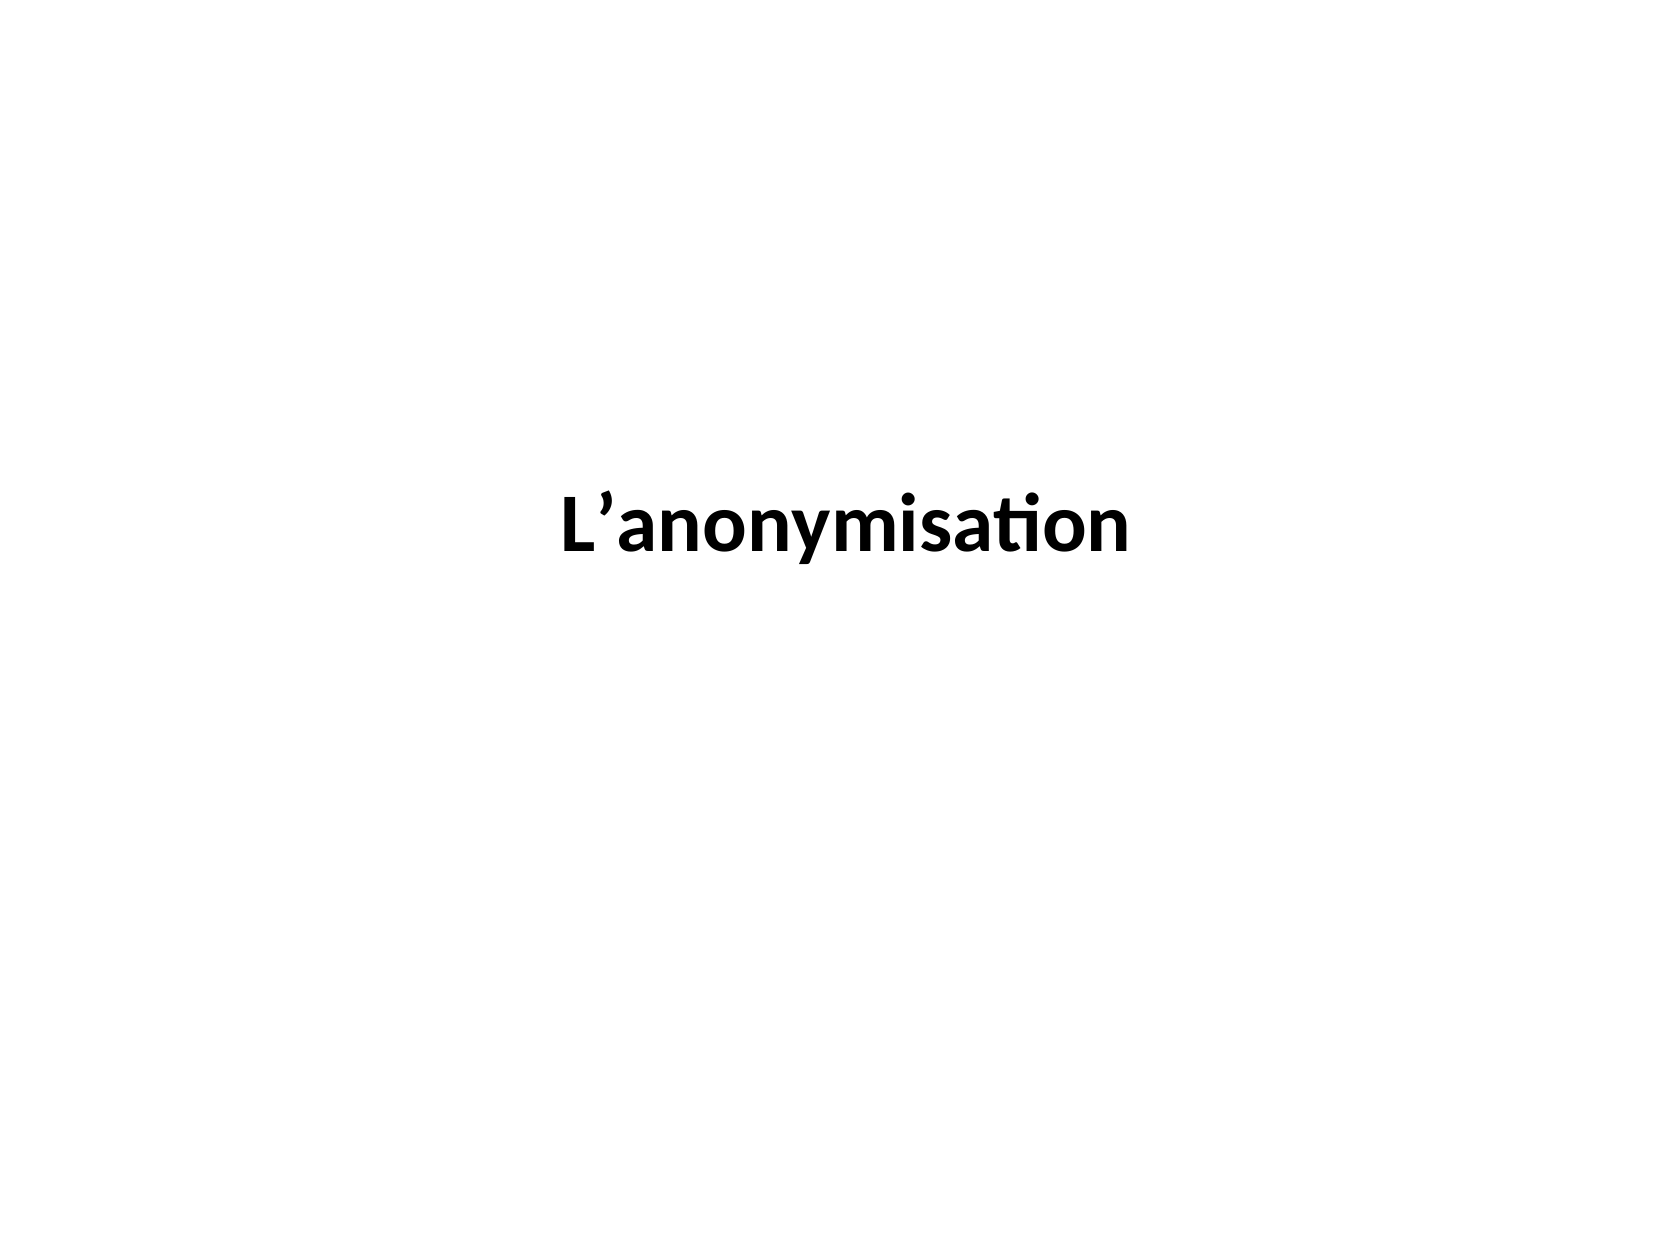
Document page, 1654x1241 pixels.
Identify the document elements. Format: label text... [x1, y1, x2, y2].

text_box L’anonymisation [0, 385, 1654, 652]
